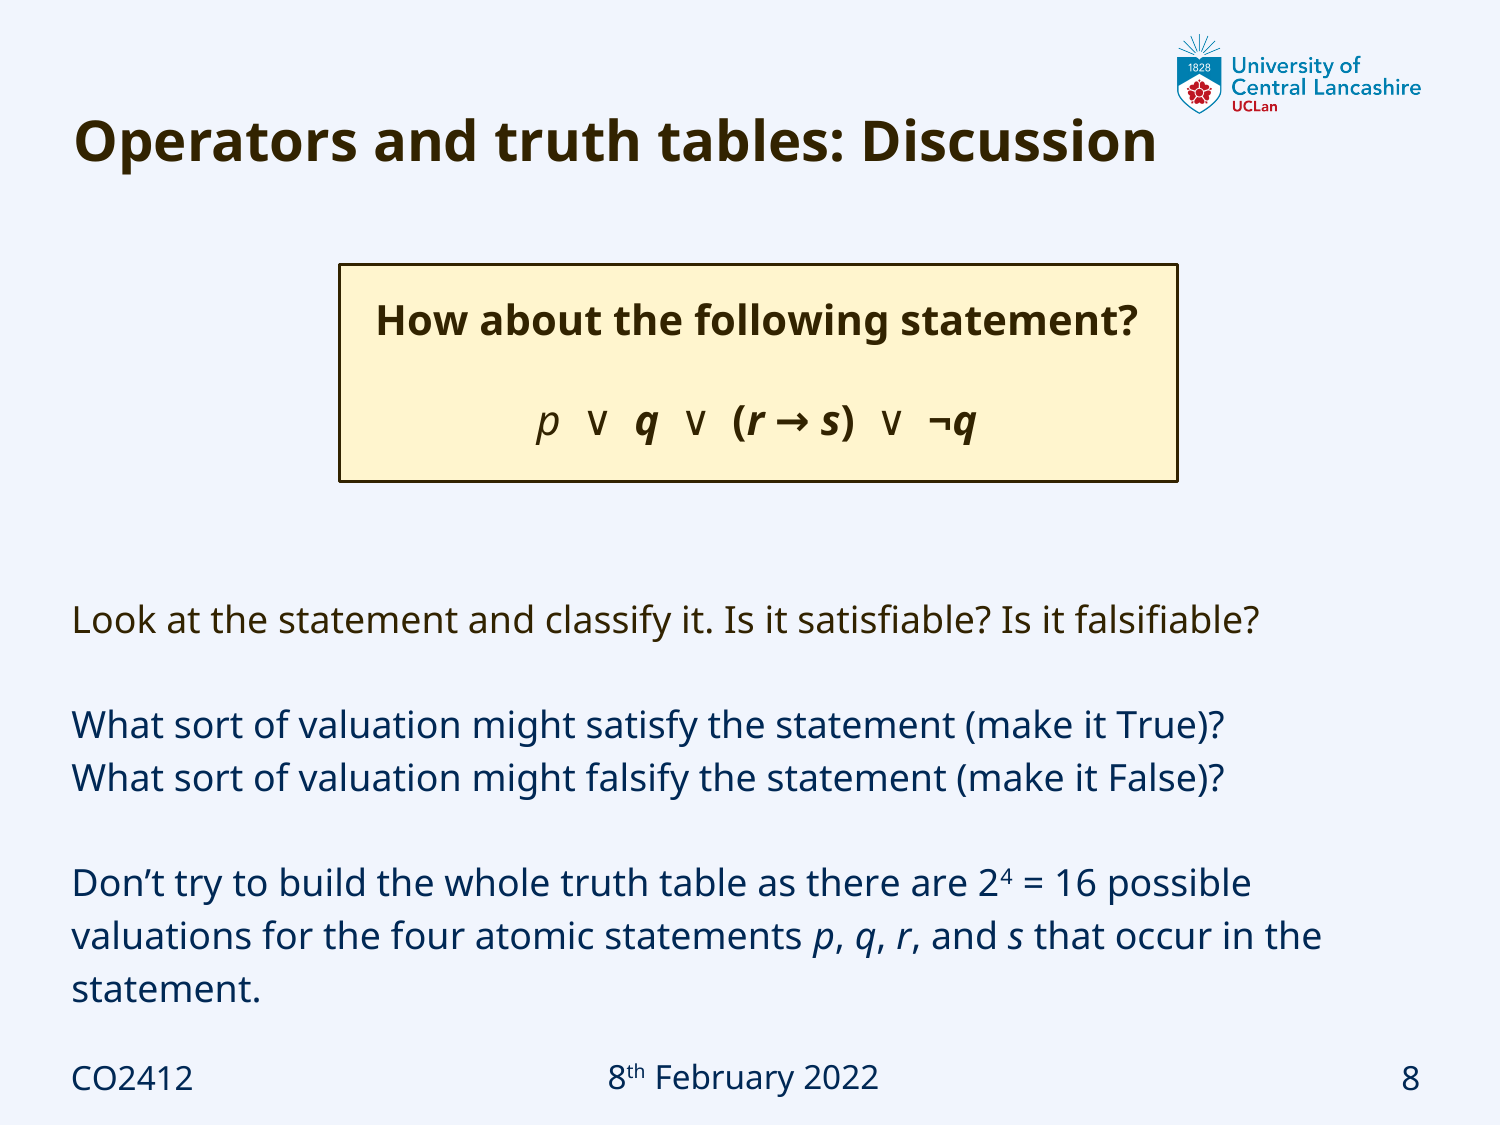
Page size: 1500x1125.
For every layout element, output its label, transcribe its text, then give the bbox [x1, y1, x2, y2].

title Operators and truth tables: Discussion [58, 93, 1475, 186]
text_box [339, 264, 1178, 482]
picture [1177, 34, 1421, 93]
text_box How about the following statement? p ∨ q ∨ (r → s) ∨ ¬q [353, 286, 1161, 452]
text_box Look at the statement and classify it. Is it satisfiable? Is it falsifiable? What sort of valuation might satisfy the statement (make it True)? What sort of valuation might falsify the statement (make it False)? Don’t try to build the whole truth table as there are 24 = 16 possible valuations for the four atomic statements p, q, r, and s that occur in the statement. [56, 581, 1432, 965]
